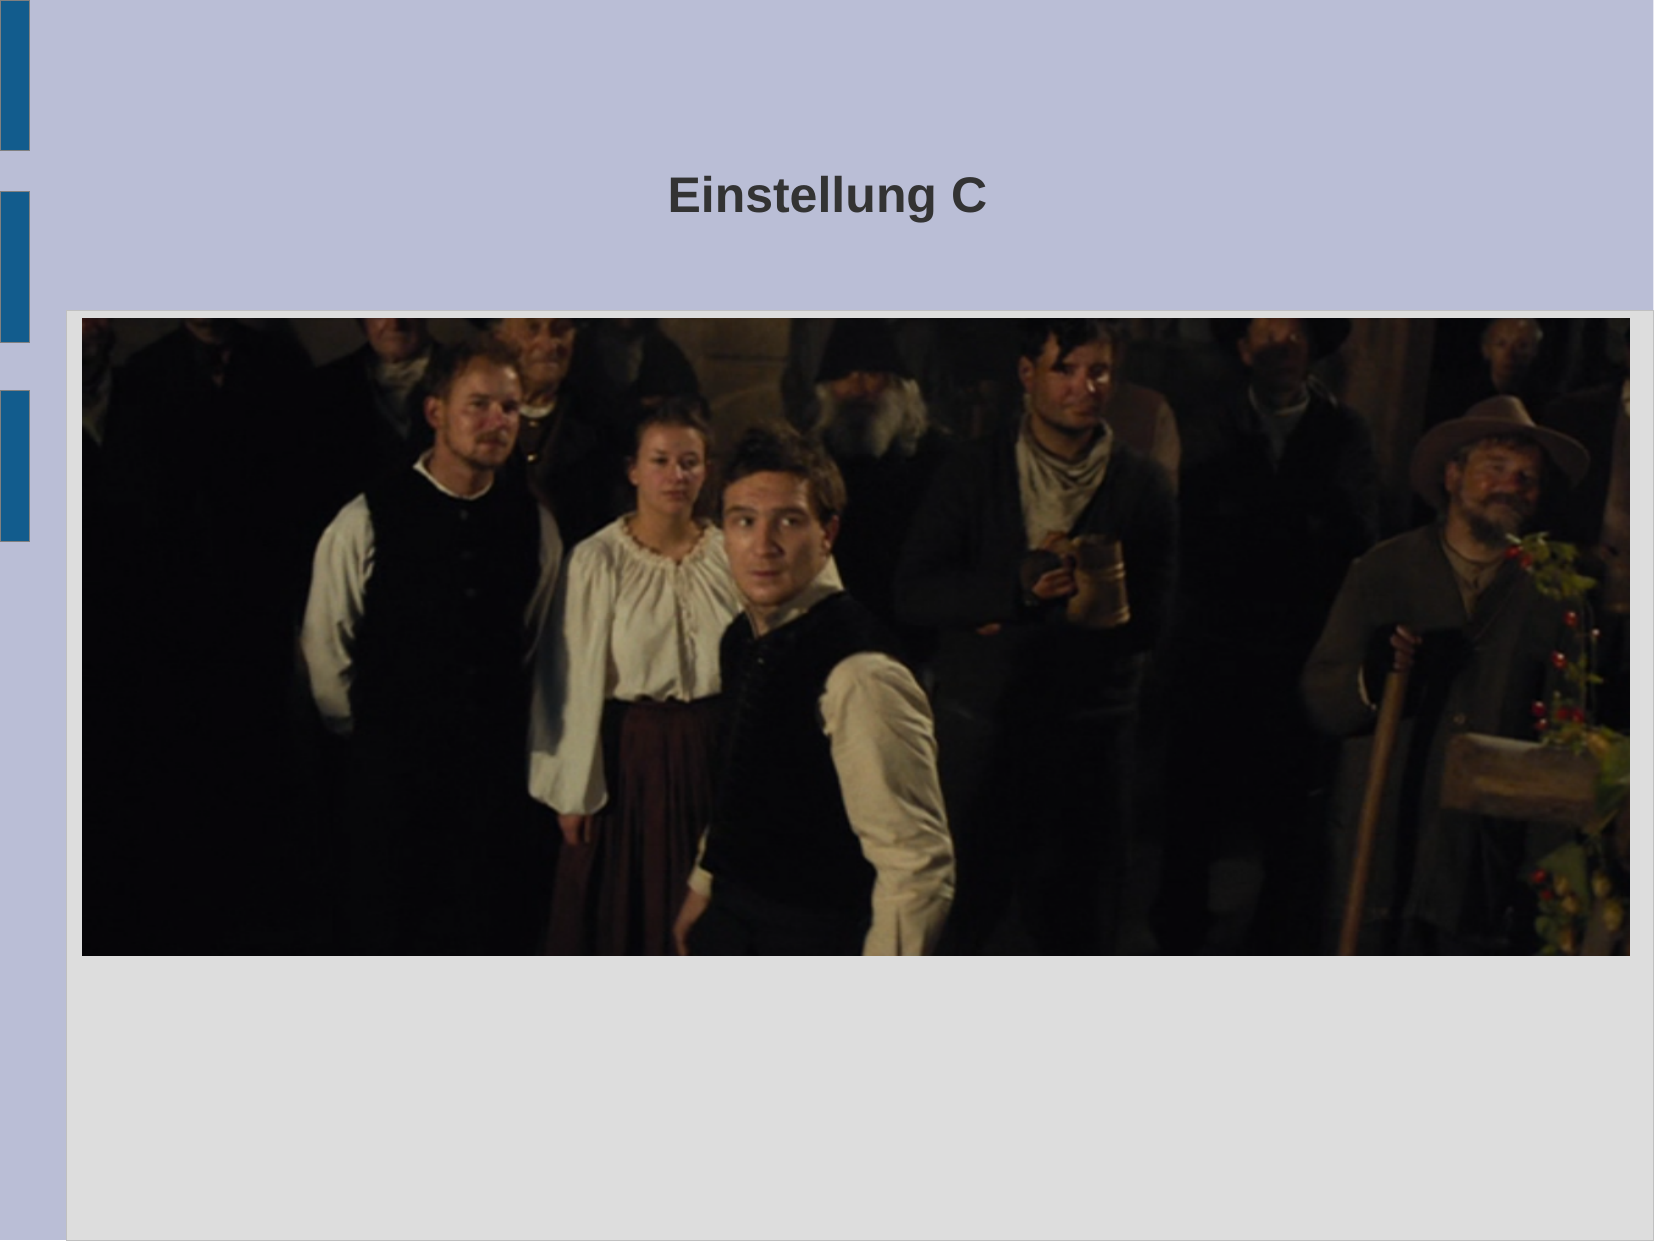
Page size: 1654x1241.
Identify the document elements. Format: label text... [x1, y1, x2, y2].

title Einstellung C [121, 91, 1534, 299]
picture [82, 318, 1630, 956]
